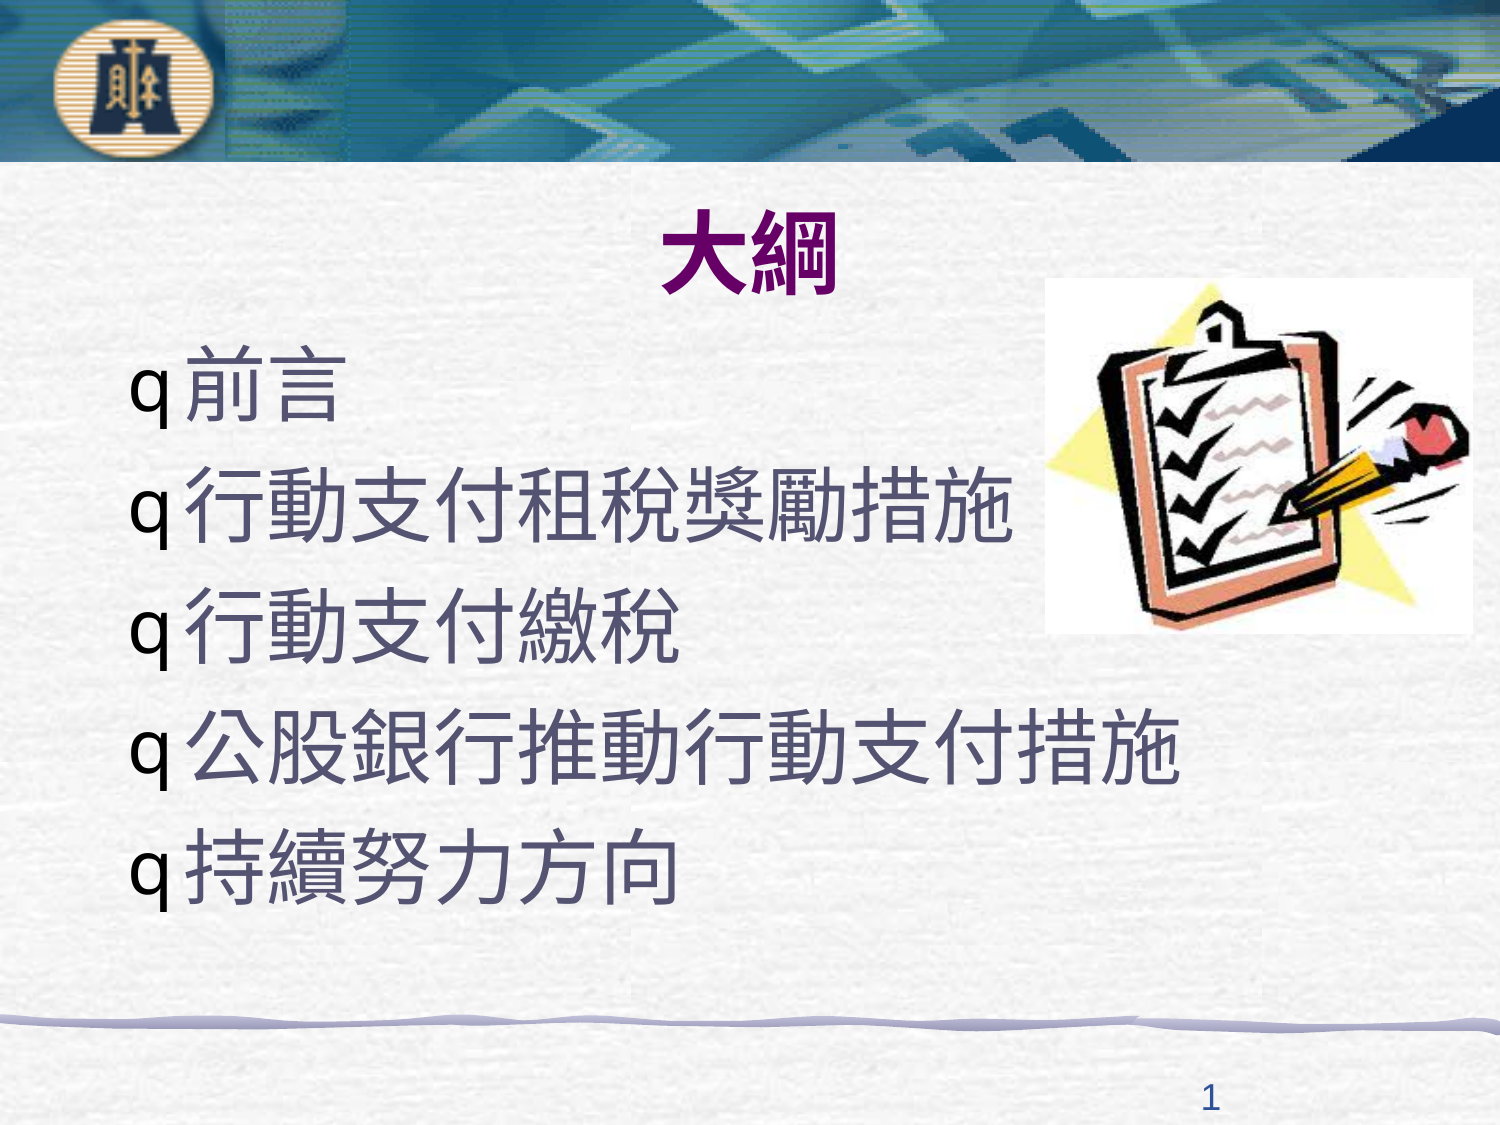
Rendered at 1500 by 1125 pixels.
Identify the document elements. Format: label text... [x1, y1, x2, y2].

list 前言 行動支付租稅獎勵措施 行動支付繳稅 公股銀行推動行動支付措施 持續努力方向 [112, 324, 1388, 1000]
title 大綱 [112, 162, 1388, 314]
picture [1045, 278, 1473, 634]
text_box 1 [1185, 1050, 1499, 1125]
